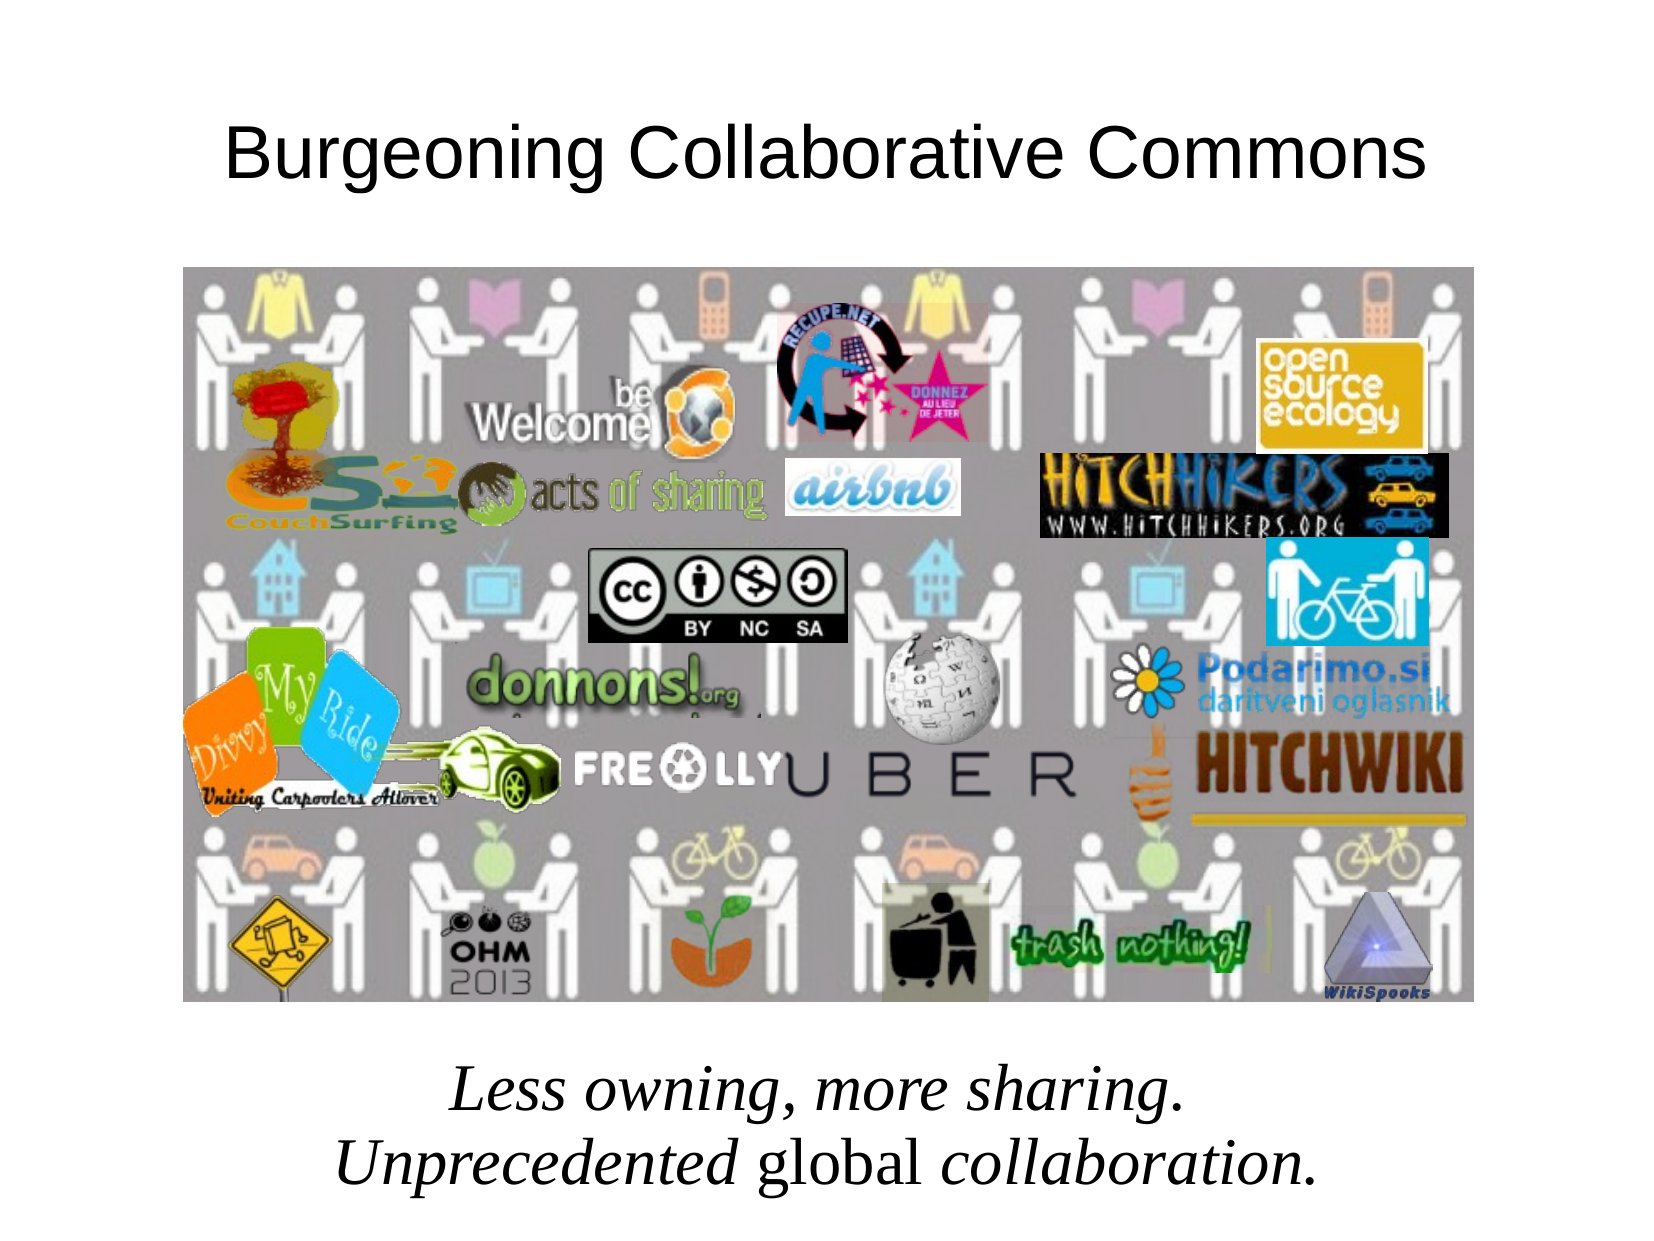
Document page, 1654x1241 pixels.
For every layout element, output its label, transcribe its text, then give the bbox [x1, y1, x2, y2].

text_box Less owning, more sharing. Unprecedented global collaboration. [0, 1021, 1653, 1229]
picture [440, 905, 540, 998]
picture [183, 548, 1080, 817]
picture [777, 303, 988, 442]
picture [213, 358, 769, 549]
picture [785, 458, 961, 516]
text_box [53, 193, 1601, 1021]
picture [225, 889, 351, 1002]
picture [1040, 338, 1474, 854]
picture [1004, 905, 1272, 973]
picture [882, 883, 989, 1002]
title Burgeoning Collaborative Commons [82, 49, 1571, 193]
picture [1324, 892, 1433, 1002]
picture [650, 884, 775, 1002]
